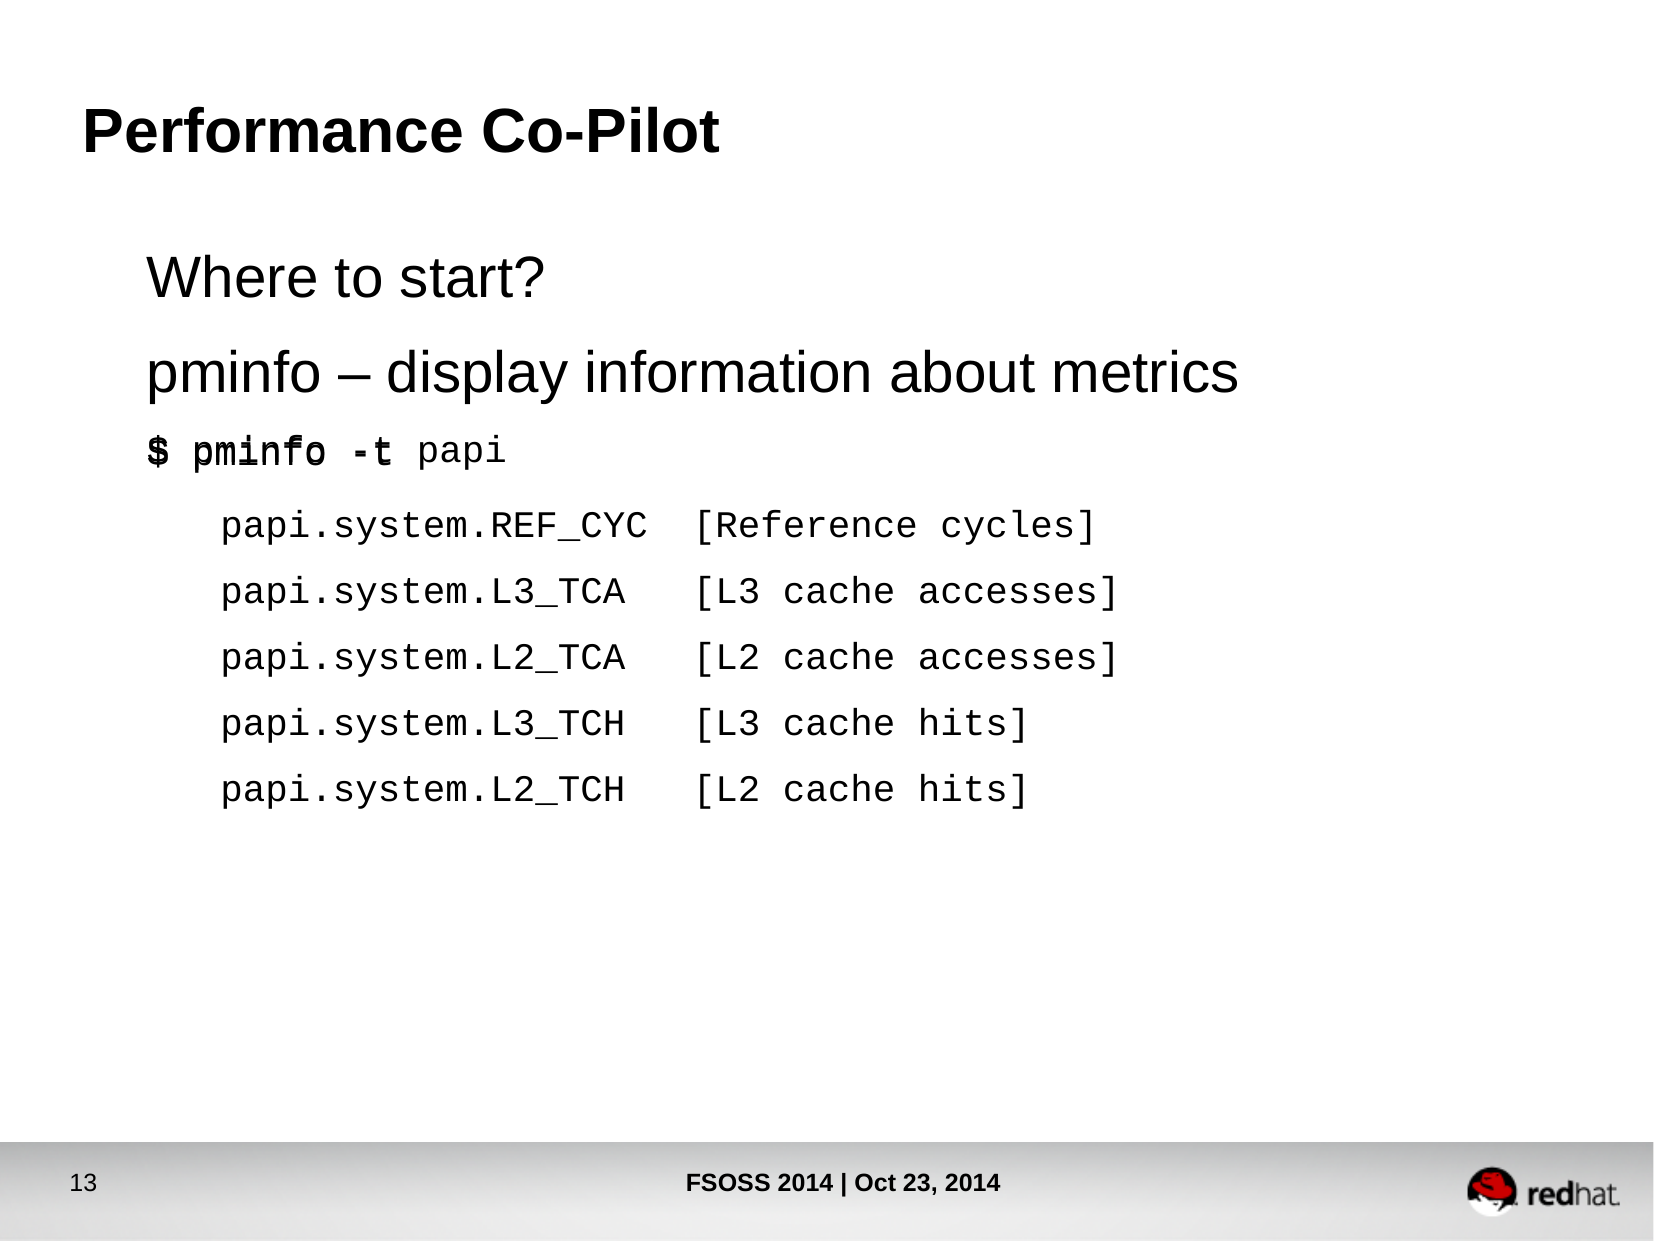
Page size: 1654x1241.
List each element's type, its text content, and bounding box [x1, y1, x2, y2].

picture [0, 1142, 1654, 1241]
list $ pminfo -t papi [86, 360, 931, 481]
list Where to start? pminfo – display information about metrics $ pminfo -t papi.system.REF_CYC [Reference cycles] papi.system.L3_TCA [L3 cache accesses] papi.system.L2_TCA [L2 cache accesses] papi.system.L3_TCH [L3 cache hits] papi.system.L2_TCH [L2 cache hits] [86, 244, 1576, 1039]
title Performance Co-Pilot [82, 37, 1571, 226]
